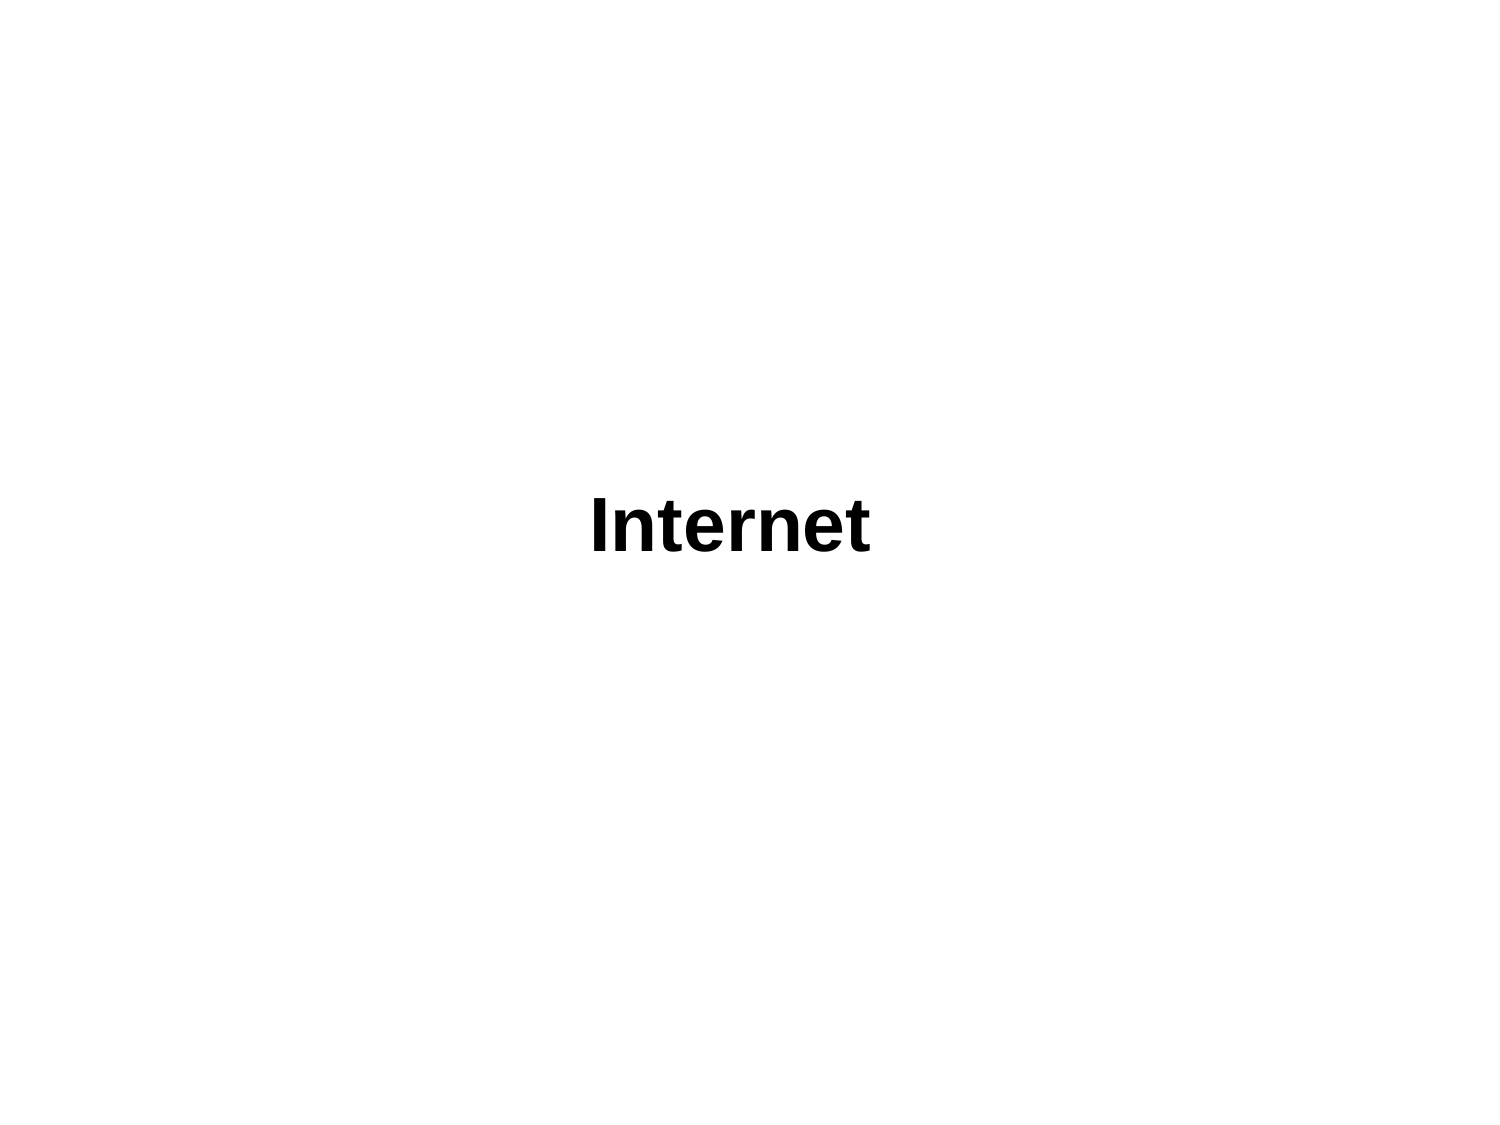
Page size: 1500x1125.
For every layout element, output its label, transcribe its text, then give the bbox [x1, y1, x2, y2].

title Internet [55, 458, 1406, 591]
